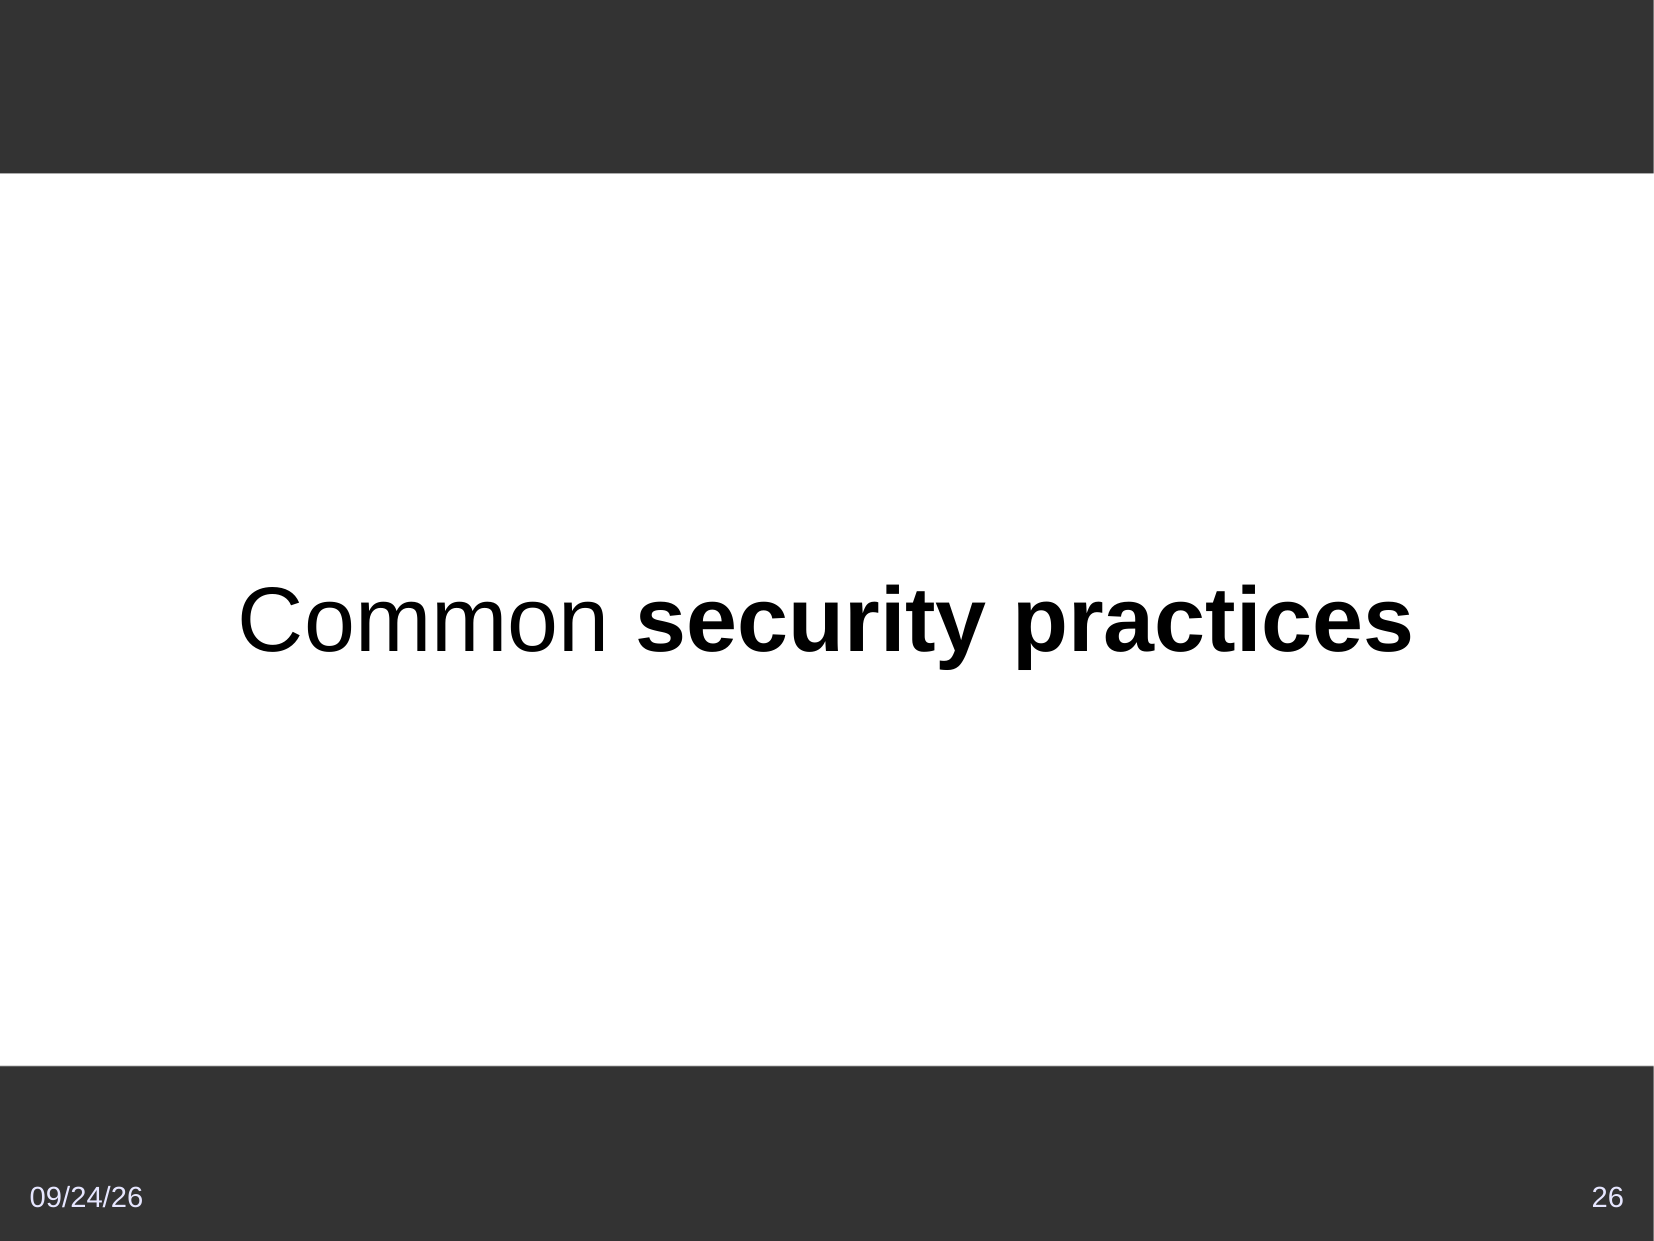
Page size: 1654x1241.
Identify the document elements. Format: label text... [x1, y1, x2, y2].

picture [0, 0, 1654, 1241]
subtitle Common security practices [29, 214, 1625, 1027]
